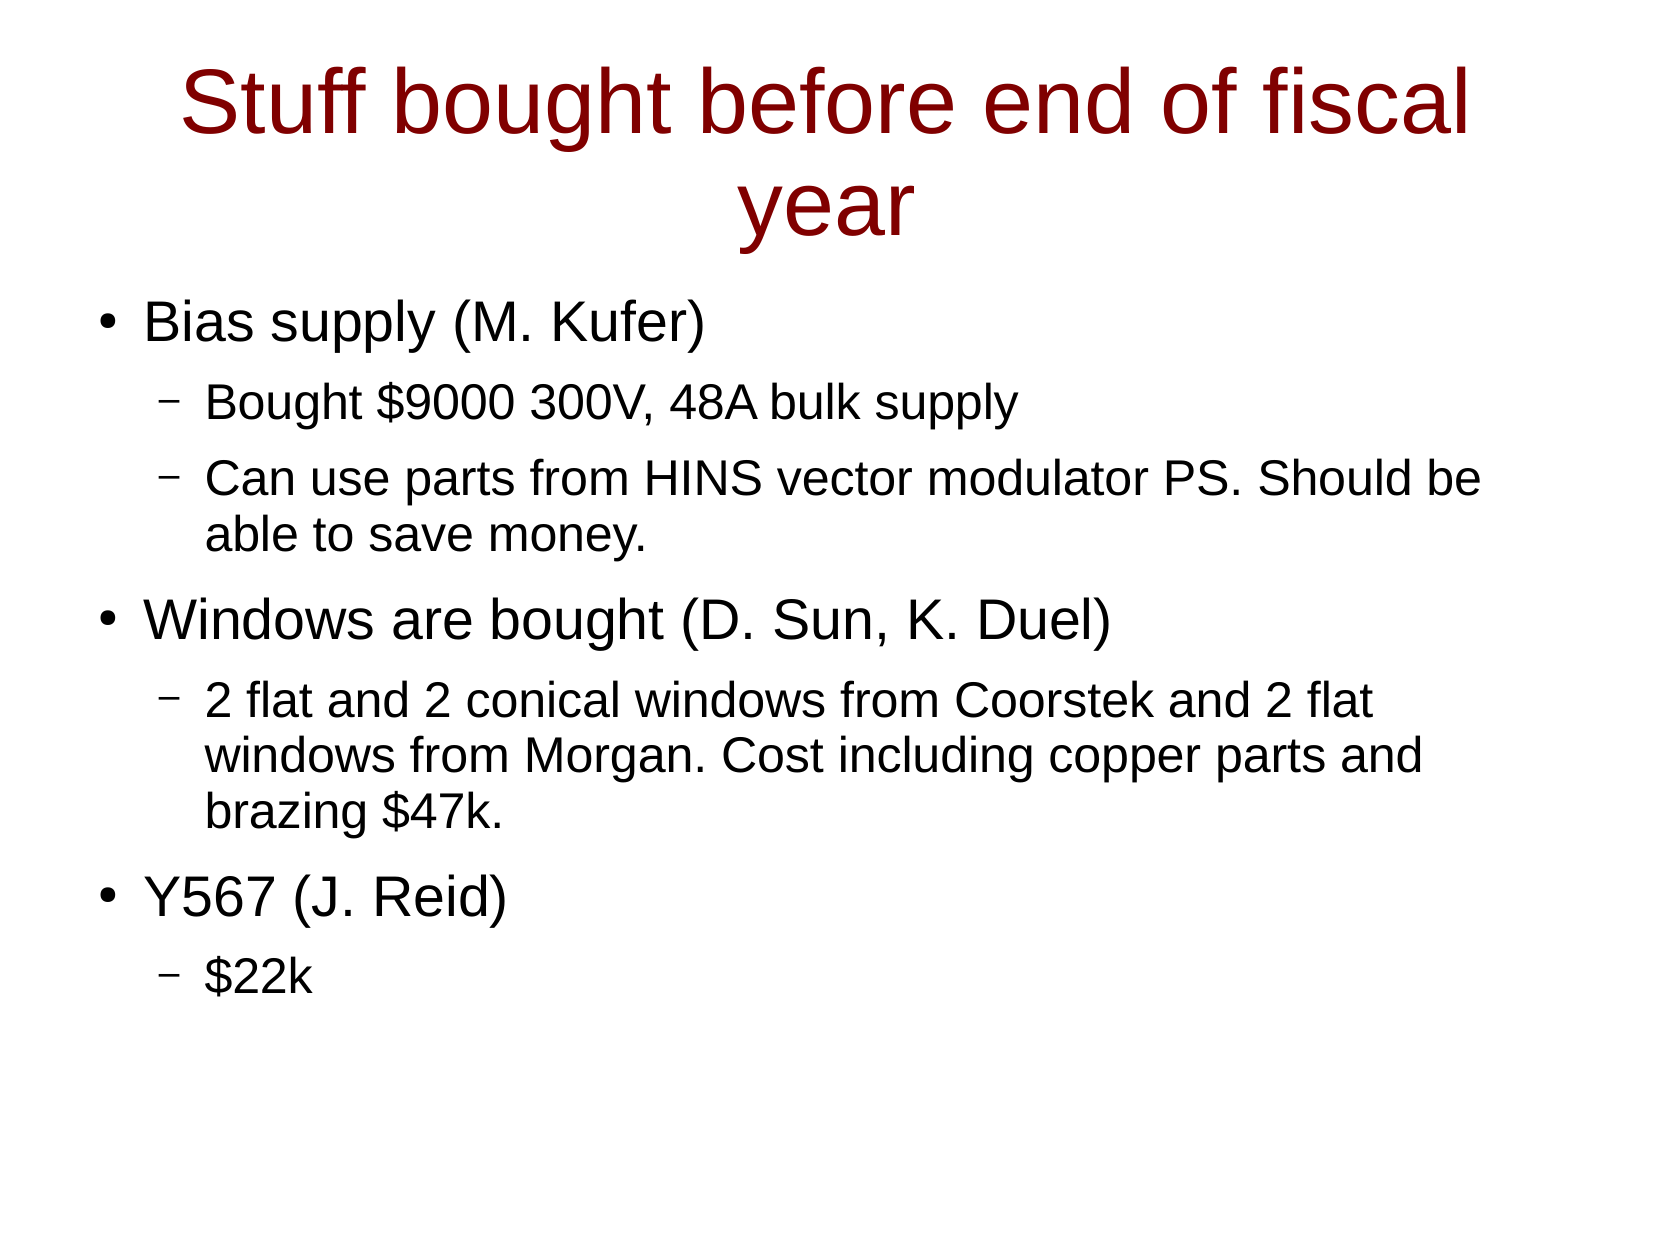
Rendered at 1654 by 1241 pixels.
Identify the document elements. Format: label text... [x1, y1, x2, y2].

title Stuff bought before end of fiscal year [82, 49, 1571, 257]
list Bias supply (M. Kufer) Bought $9000 300V, 48A bulk supply Can use parts from HINS vector modulator PS. Should be able to save money. Windows are bought (D. Sun, K. Duel) 2 flat and 2 conical windows from Coorstek and 2 flat windows from Morgan. Cost including copper parts and brazing $47k. Y567 (J. Reid) $22k [82, 290, 1571, 1010]
